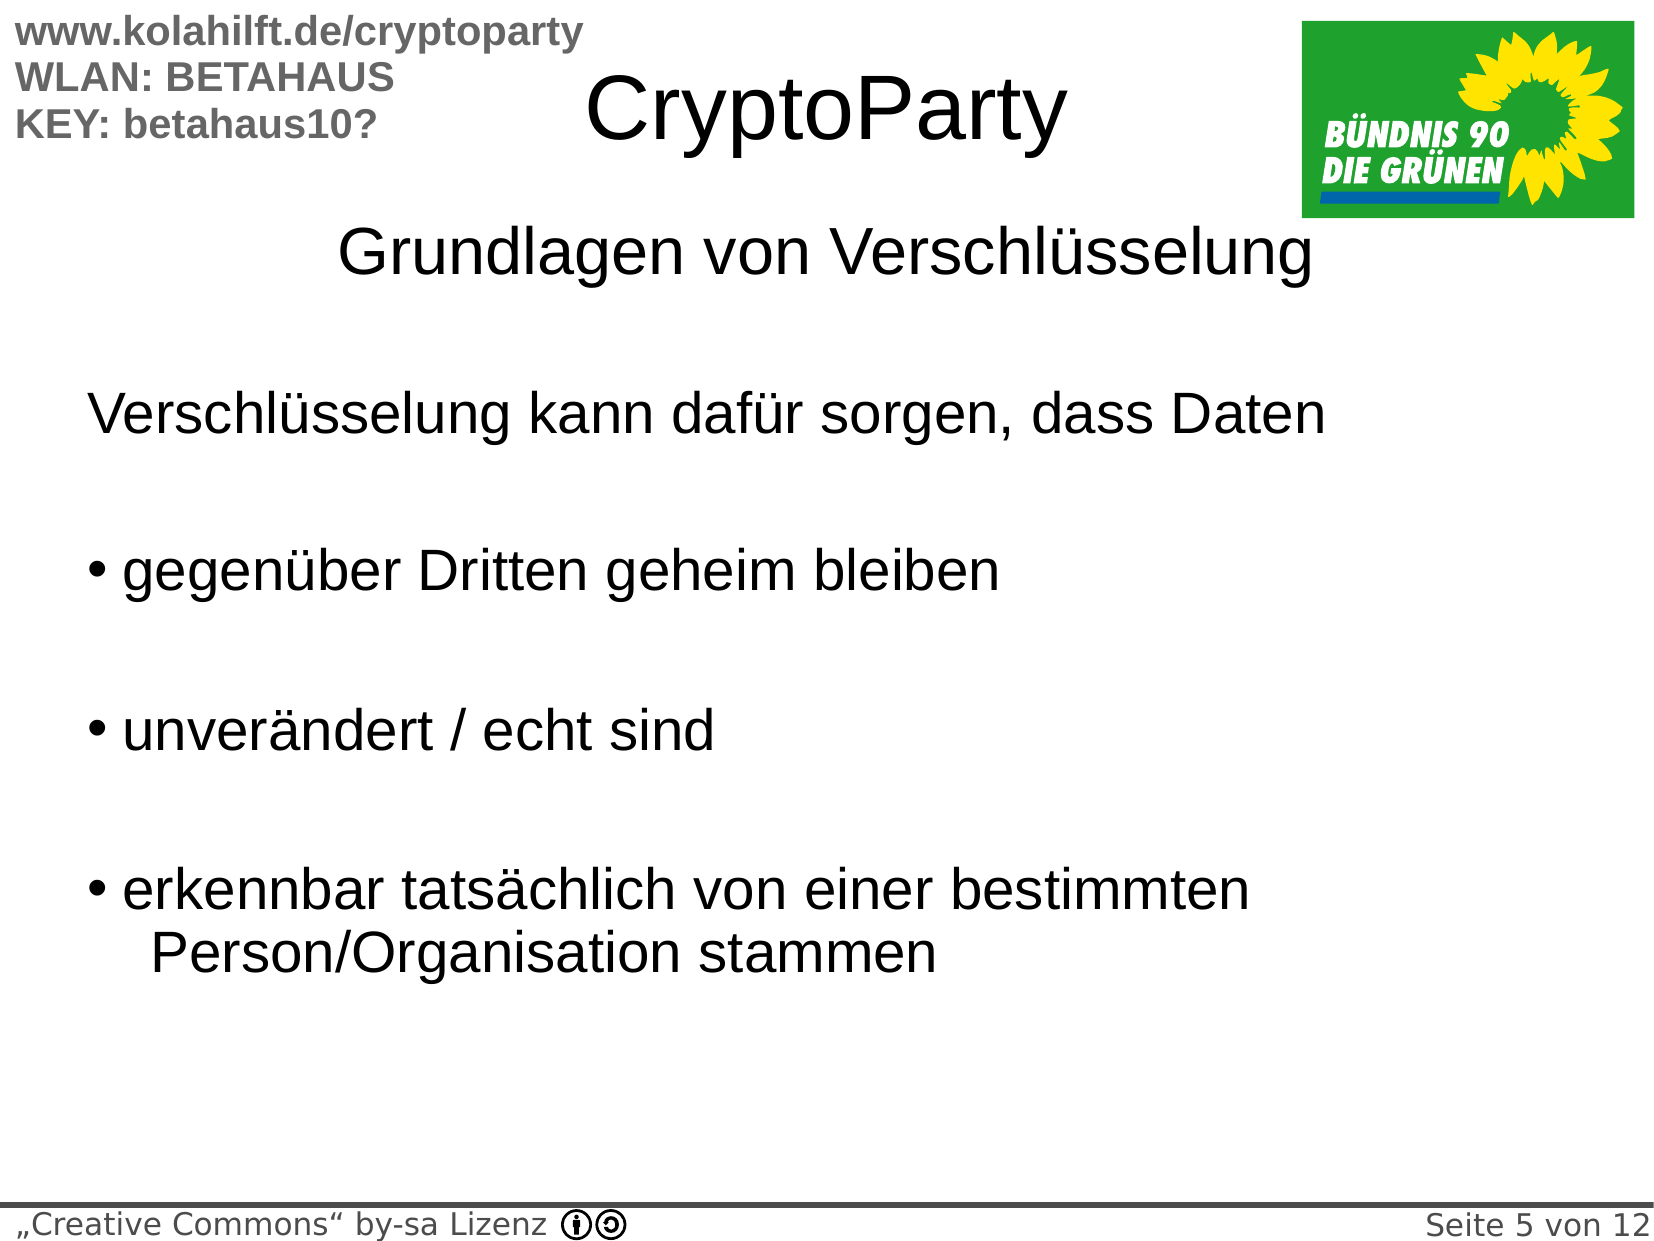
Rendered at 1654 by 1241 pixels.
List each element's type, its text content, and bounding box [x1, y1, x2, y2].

text_box Grundlagen von Verschlüsselung [59, 206, 1595, 297]
list Verschlüsselung kann dafür sorgen, dass Daten gegenüber Dritten geheim bleiben unverändert / echt sind erkennbar tatsächlich von einer bestimmten Person/Organisation stammen [71, 297, 1582, 1161]
